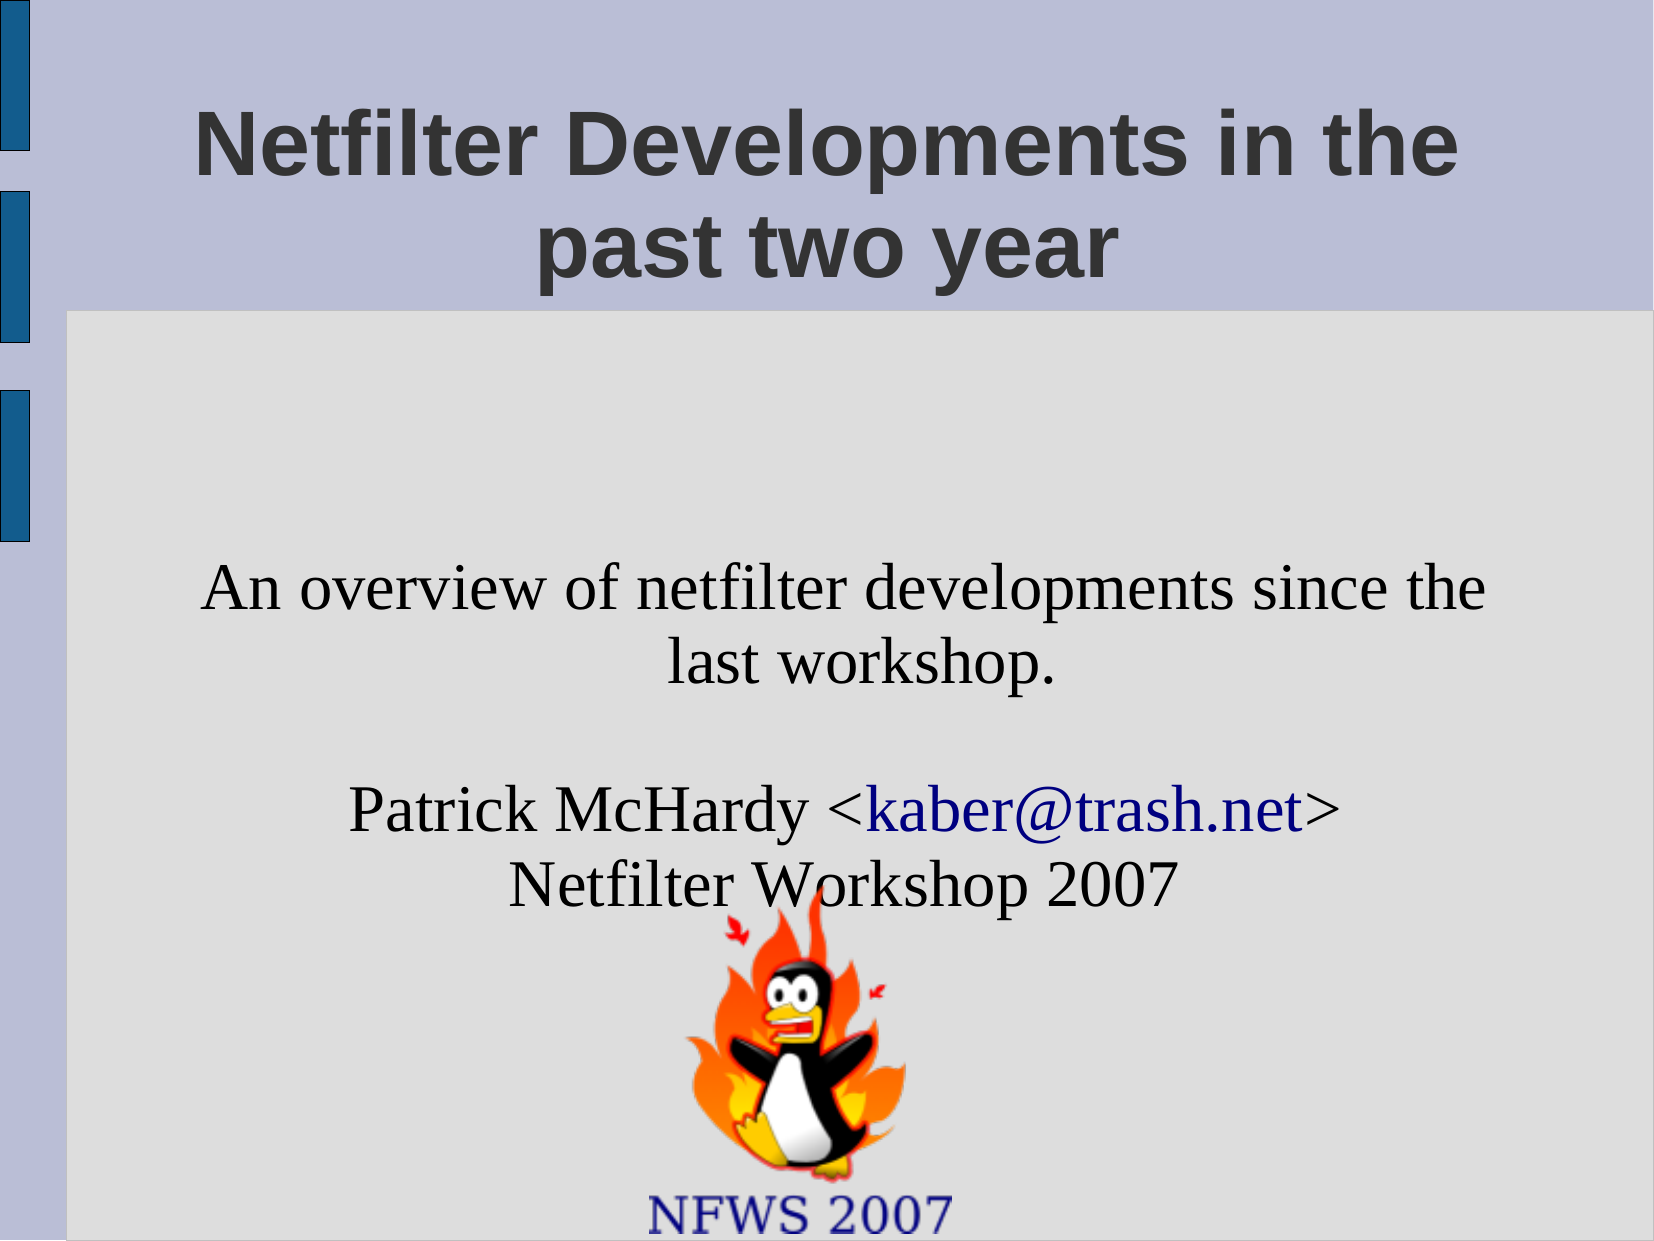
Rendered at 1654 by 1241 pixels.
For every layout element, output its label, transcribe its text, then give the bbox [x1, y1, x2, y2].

subtitle An overview of netfilter developments since the last workshop. Patrick McHardy <kaber@trash.net> Netfilter Workshop 2007 [121, 540, 1534, 930]
picture [649, 885, 952, 1234]
title Netfilter Developments in the past two year [121, 87, 1534, 302]
